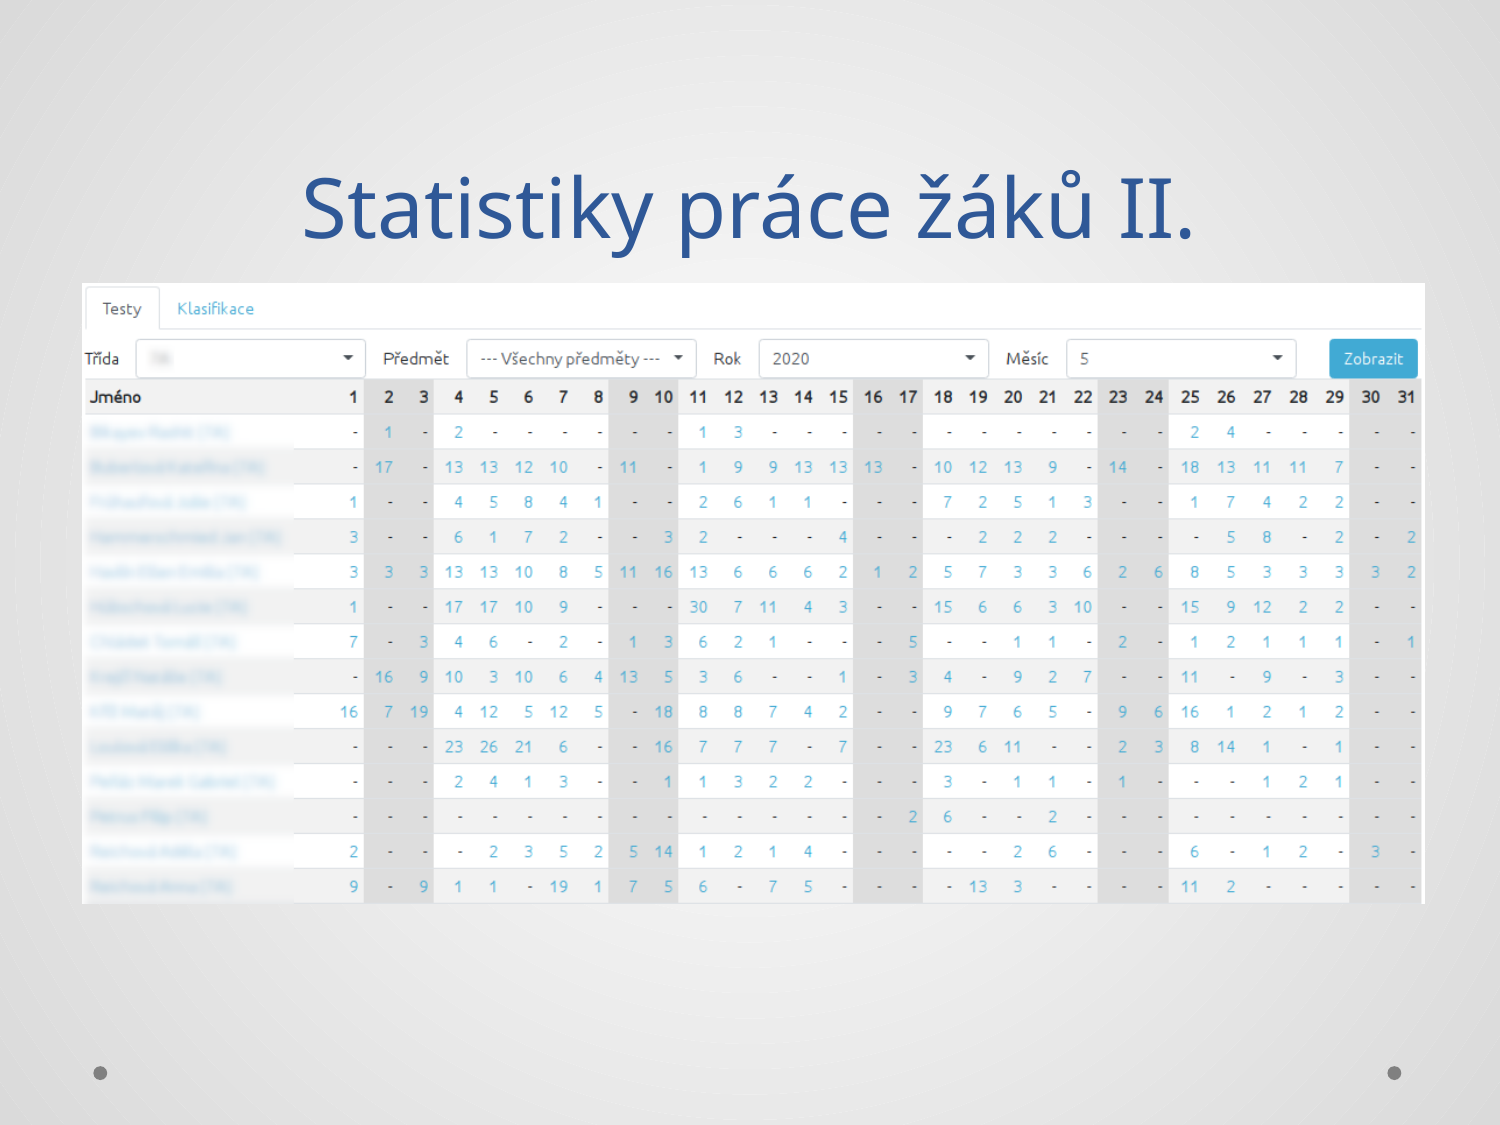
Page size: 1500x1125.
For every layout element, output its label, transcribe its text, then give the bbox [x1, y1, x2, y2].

picture [82, 283, 1425, 904]
title Statistiky práce žáků II. [75, 0, 1425, 263]
